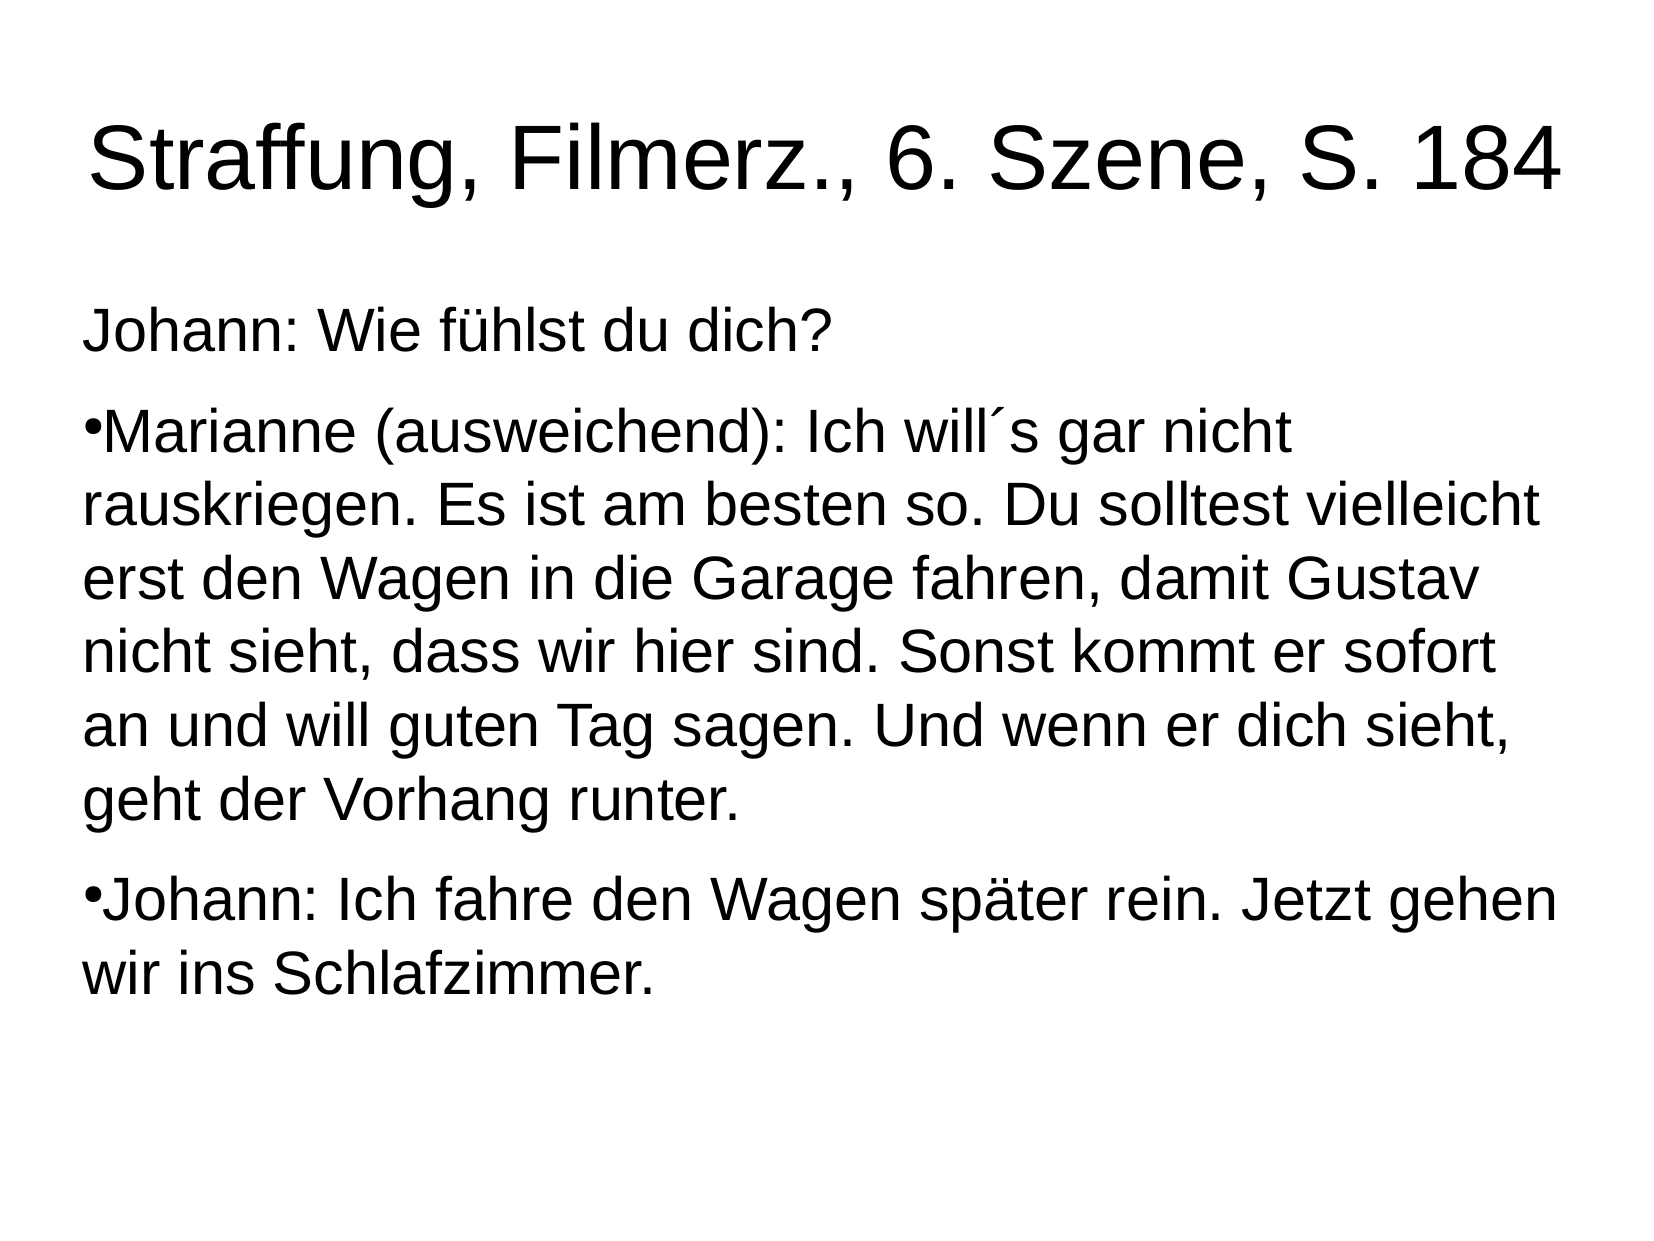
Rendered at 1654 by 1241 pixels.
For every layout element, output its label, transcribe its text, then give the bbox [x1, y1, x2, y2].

list Johann: Wie fühlst du dich? Marianne (ausweichend): Ich will´s gar nicht rauskriegen. Es ist am besten so. Du solltest vielleicht erst den Wagen in die Garage fahren, damit Gustav nicht sieht, dass wir hier sind. Sonst kommt er sofort an und will guten Tag sagen. Und wenn er dich sieht, geht der Vorhang runter. Johann: Ich fahre den Wagen später rein. Jetzt gehen wir ins Schlafzimmer. [82, 290, 1571, 1010]
title Straffung, Filmerz., 6. Szene, S. 184 [82, 49, 1571, 257]
